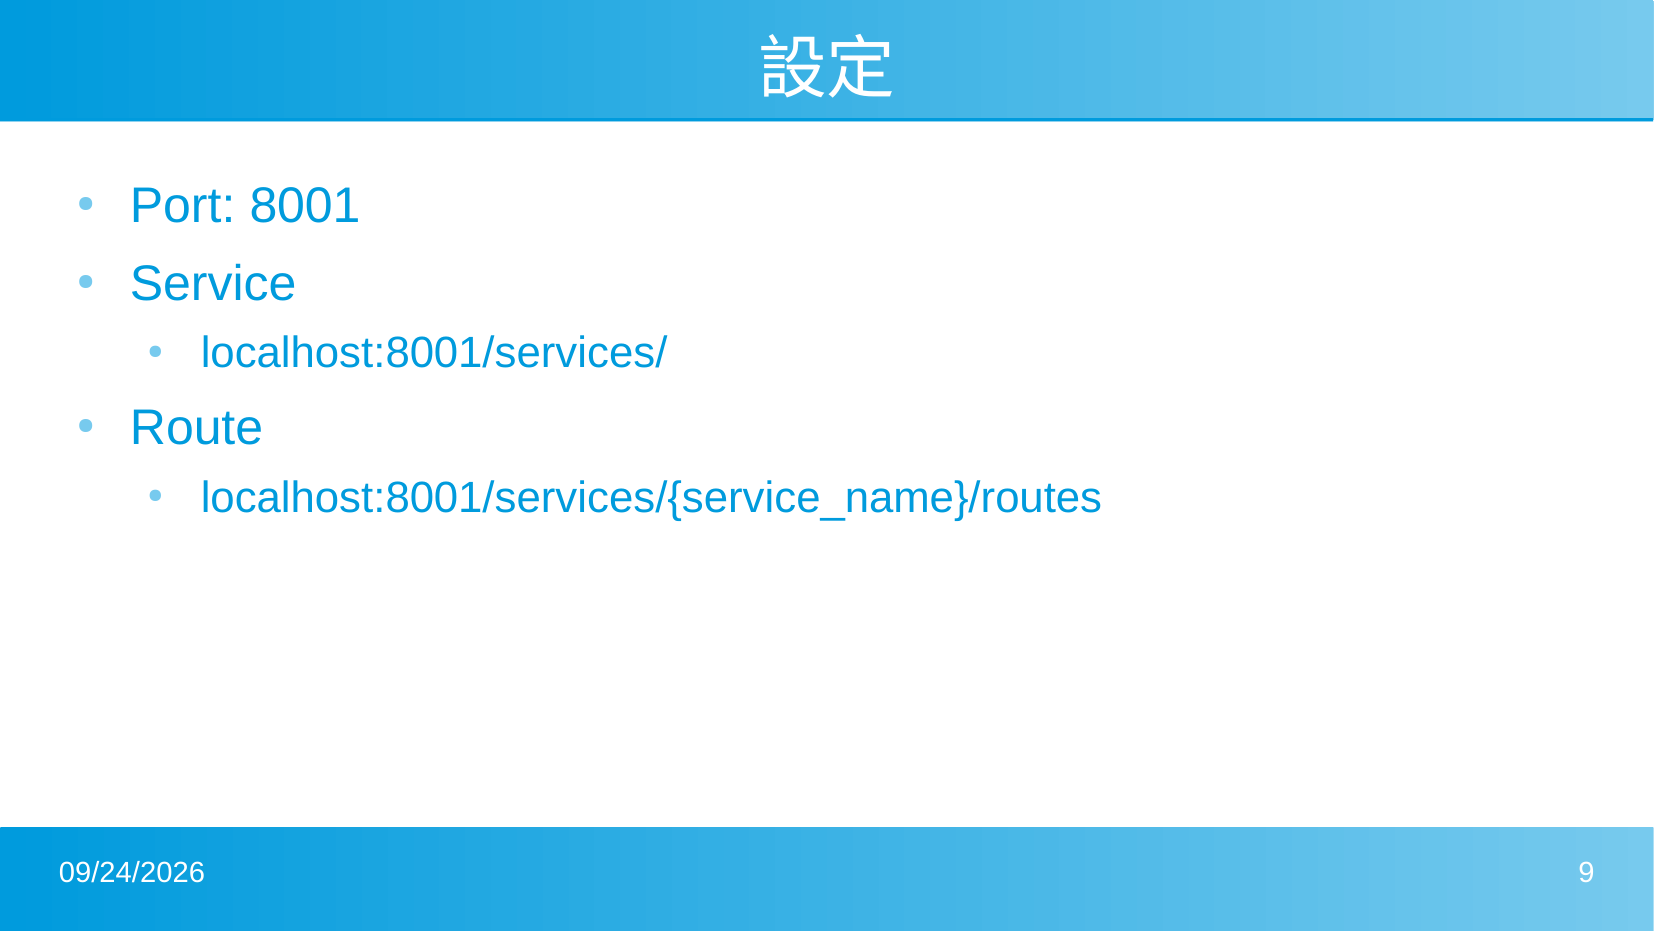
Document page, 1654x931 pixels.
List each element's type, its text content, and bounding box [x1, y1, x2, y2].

title 設定 [59, 28, 1595, 109]
list Port: 8001 Service localhost:8001/services/ Route localhost:8001/services/{service_name}/routes [59, 177, 1595, 768]
